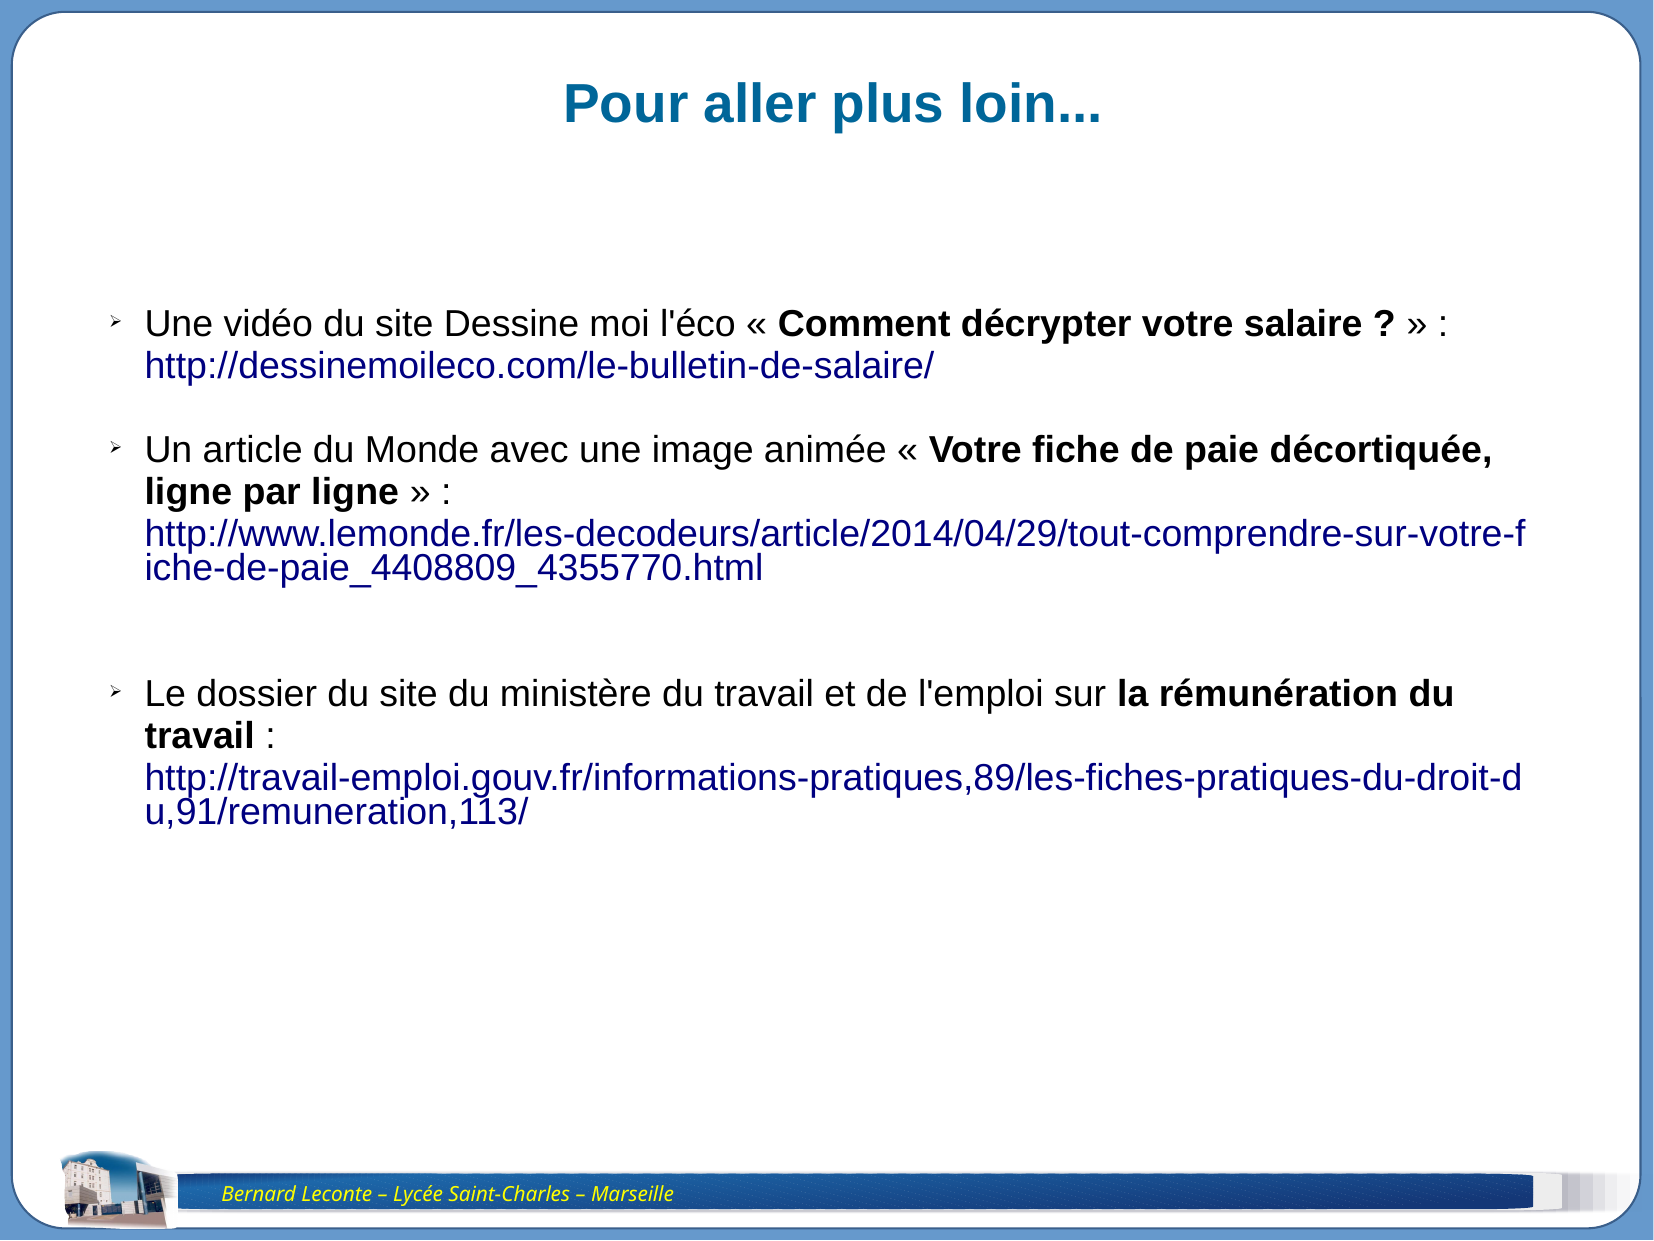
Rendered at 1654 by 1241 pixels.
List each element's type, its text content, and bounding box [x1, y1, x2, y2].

text_box Une vidéo du site Dessine moi l'éco « Comment décrypter votre salaire ? » : http://dessinemoileco.com/le-bulletin-de-salaire/ Un article du Monde avec une image animée « Votre fiche de paie décortiquée, ligne par ligne » :http://www.lemonde.fr/les-decodeurs/article/2014/04/29/tout-comprendre-sur-votre-fiche-de-paie_4408809_4355770.html Le dossier du site du ministère du travail et de l'emploi sur la rémunération du travail : http://travail-emploi.gouv.fr/informations-pratiques,89/les-fiches-pratiques-du-droit-du,91/remuneration,113/ [94, 295, 1548, 898]
text_box Pour aller plus loin... [130, 65, 1537, 145]
picture [59, 1151, 178, 1229]
